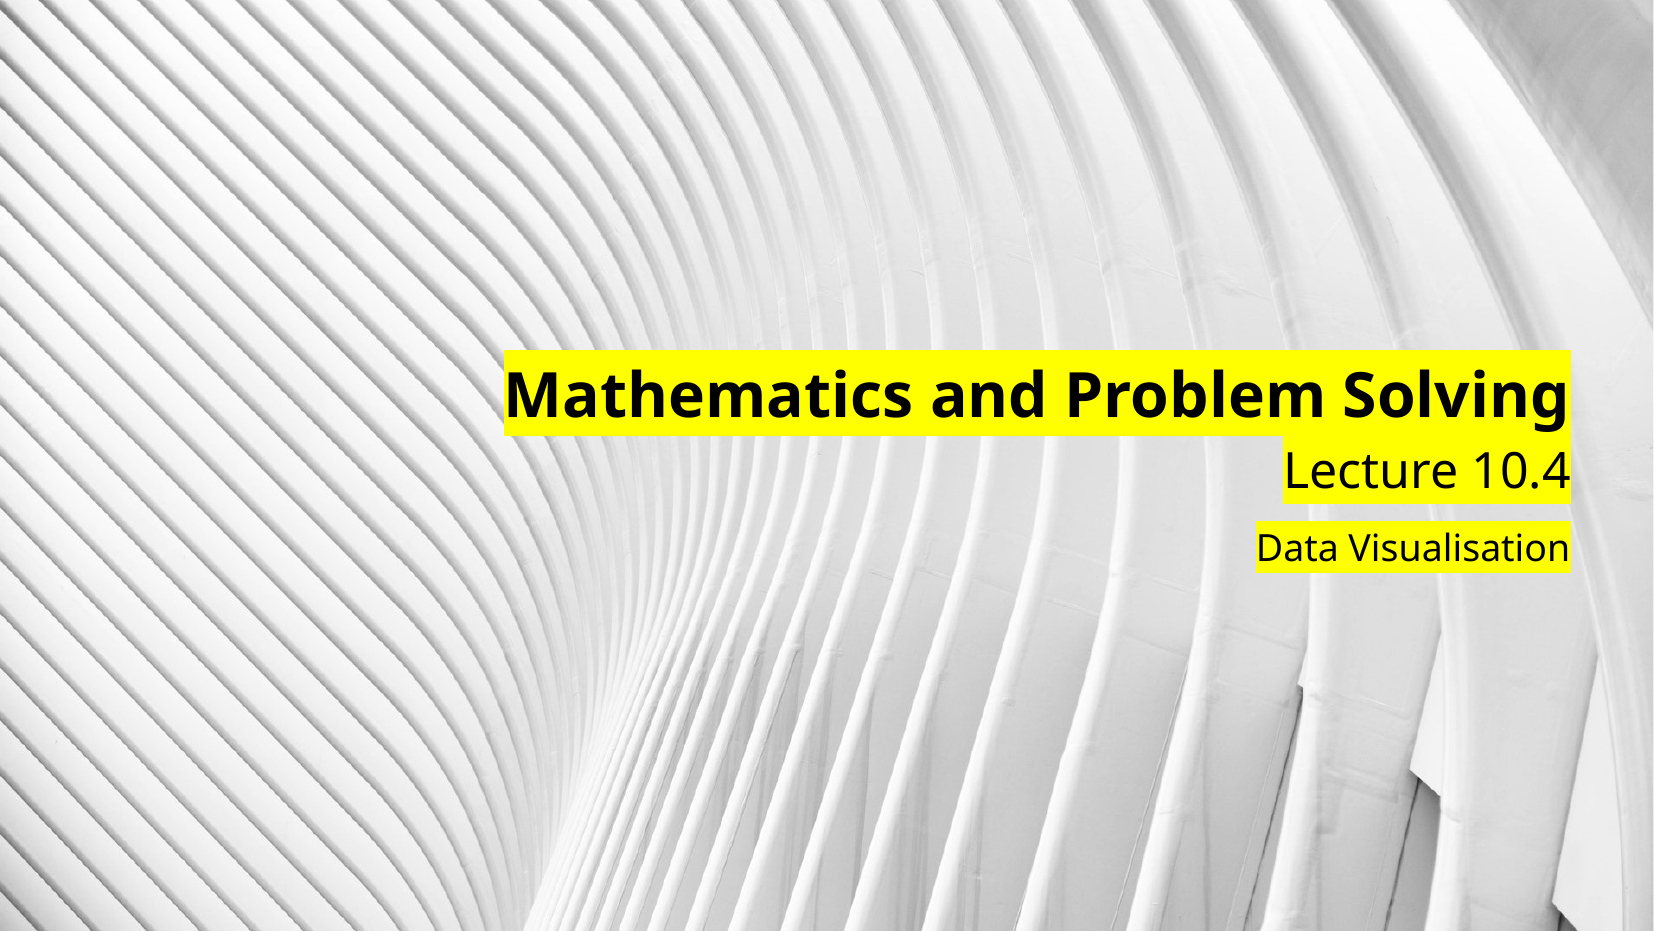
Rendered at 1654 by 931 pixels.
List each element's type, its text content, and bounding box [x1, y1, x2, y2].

picture [0, 0, 1654, 931]
list Mathematics and Problem Solving Lecture 10.4 Data Visualisation [82, 37, 1571, 886]
